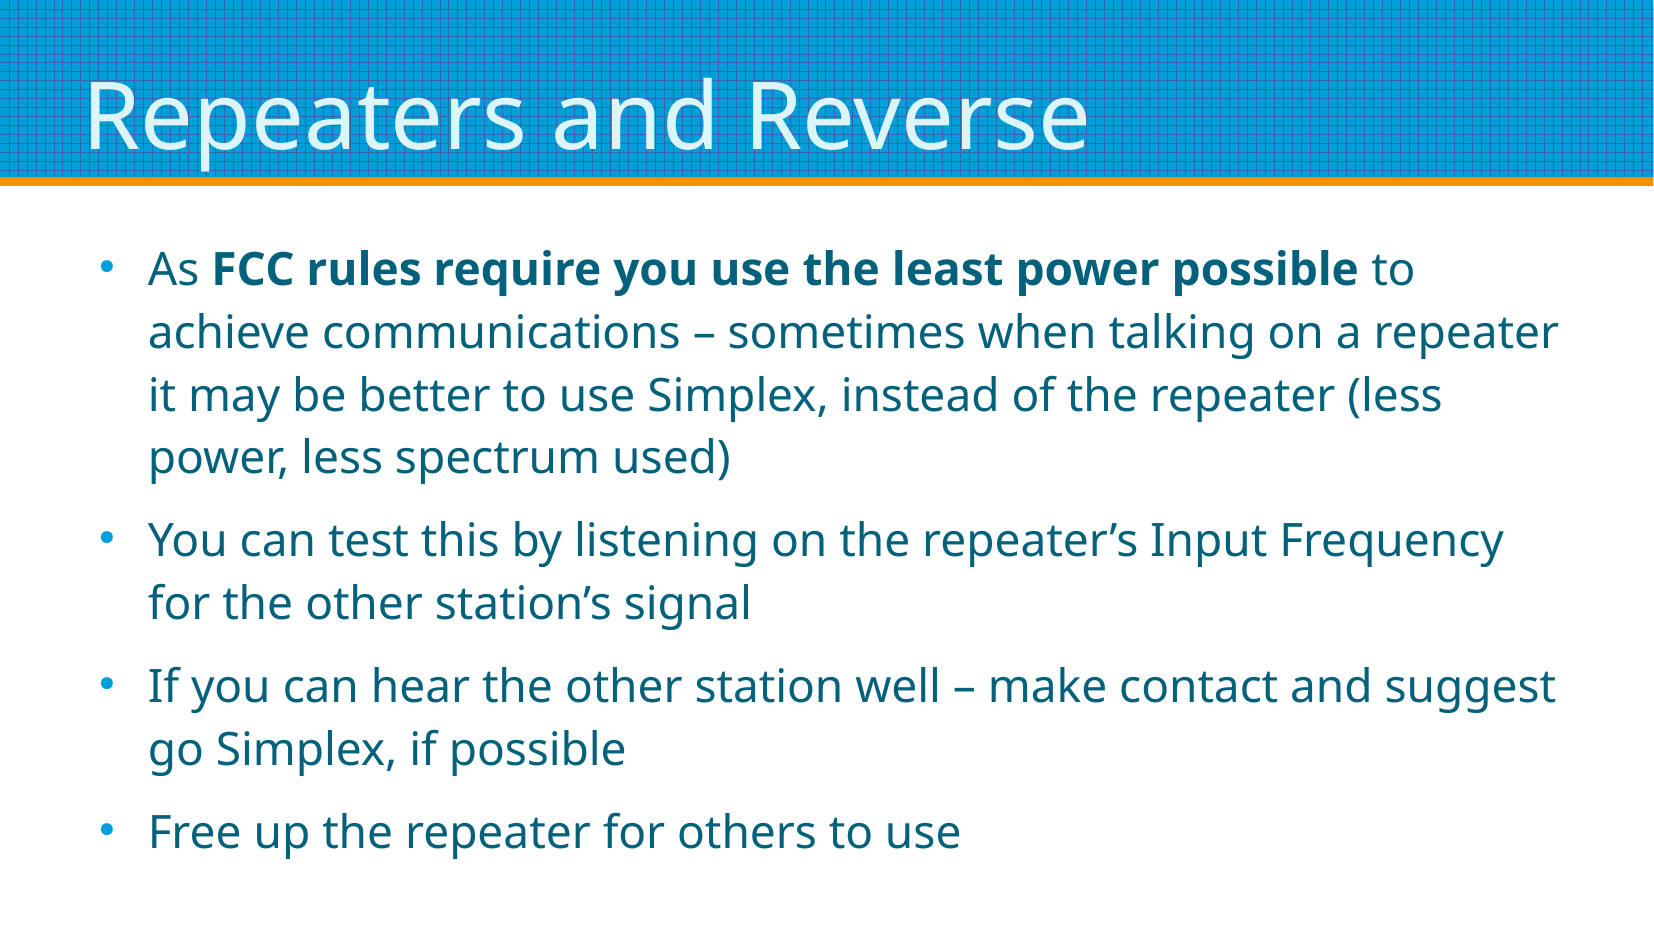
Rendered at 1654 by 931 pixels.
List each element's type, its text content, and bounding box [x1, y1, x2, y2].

title Repeaters and Reverse [82, 14, 1571, 178]
list As FCC rules require you use the least power possible to achieve communications – sometimes when talking on a repeater it may be better to use Simplex, instead of the repeater (less power, less spectrum used) You can test this by listening on the repeater’s Input Frequency for the other station’s signal If you can hear the other station well – make contact and suggest go Simplex, if possible Free up the repeater for others to use [82, 236, 1571, 863]
